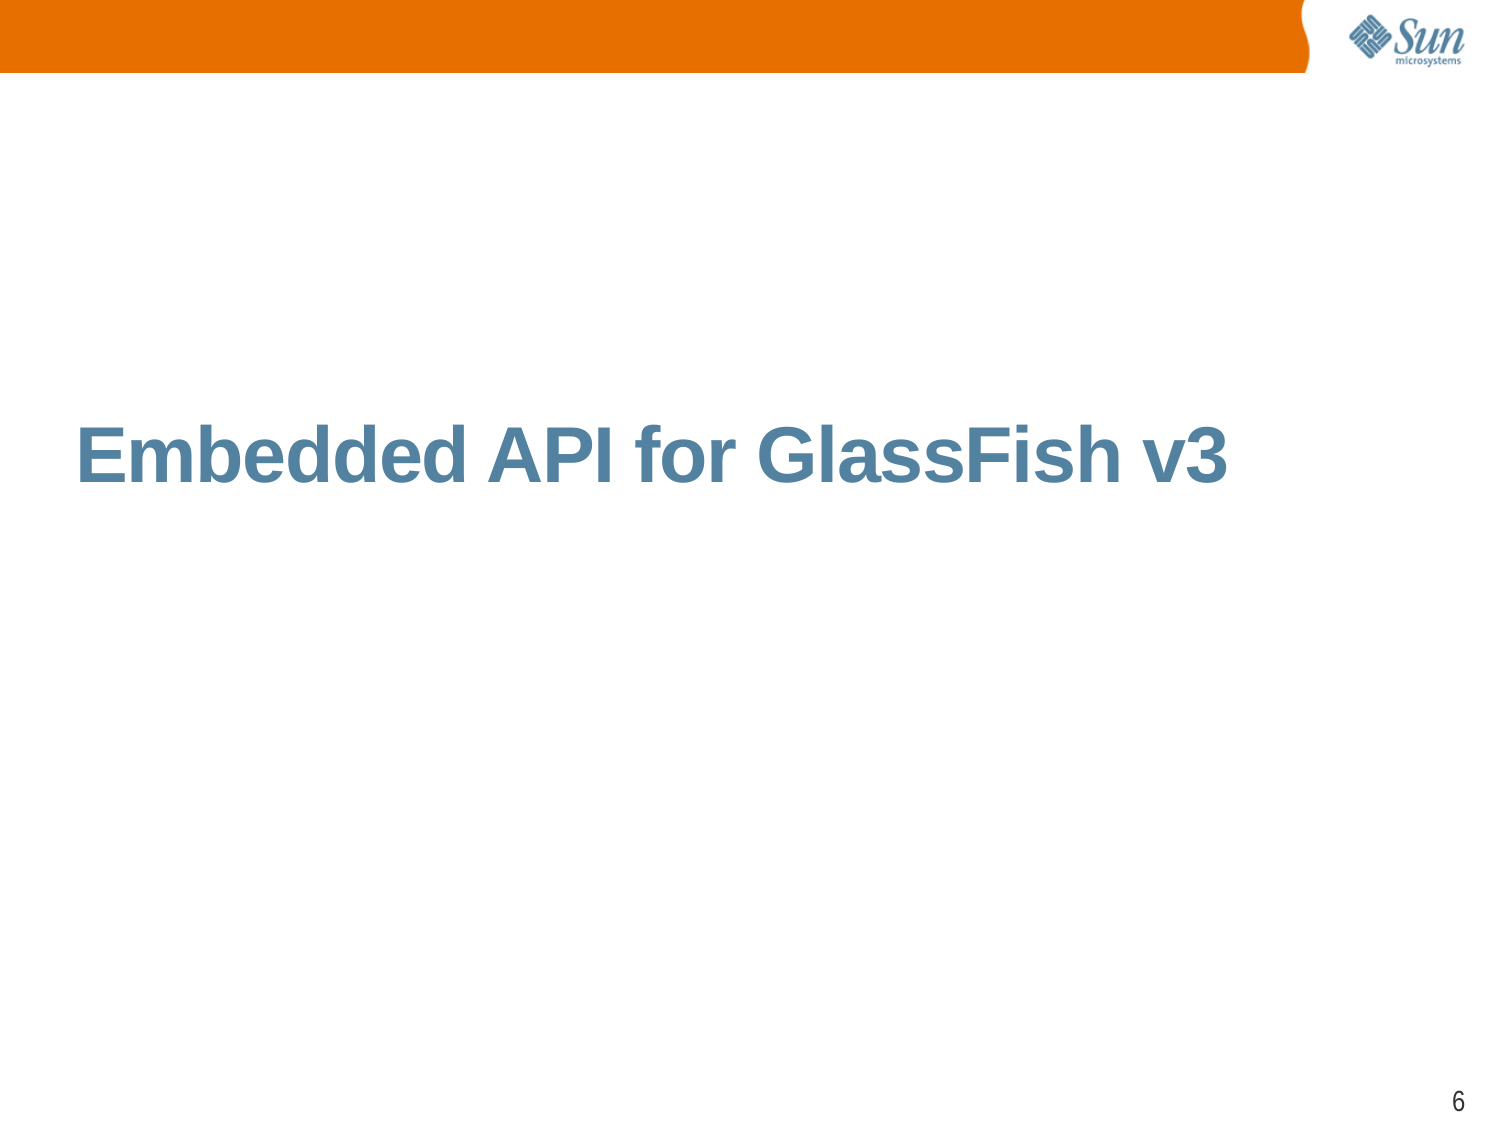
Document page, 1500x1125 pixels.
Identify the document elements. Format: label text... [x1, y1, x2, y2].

picture [0, 0, 1500, 73]
title Embedded API for GlassFish v3 [75, 419, 1438, 524]
